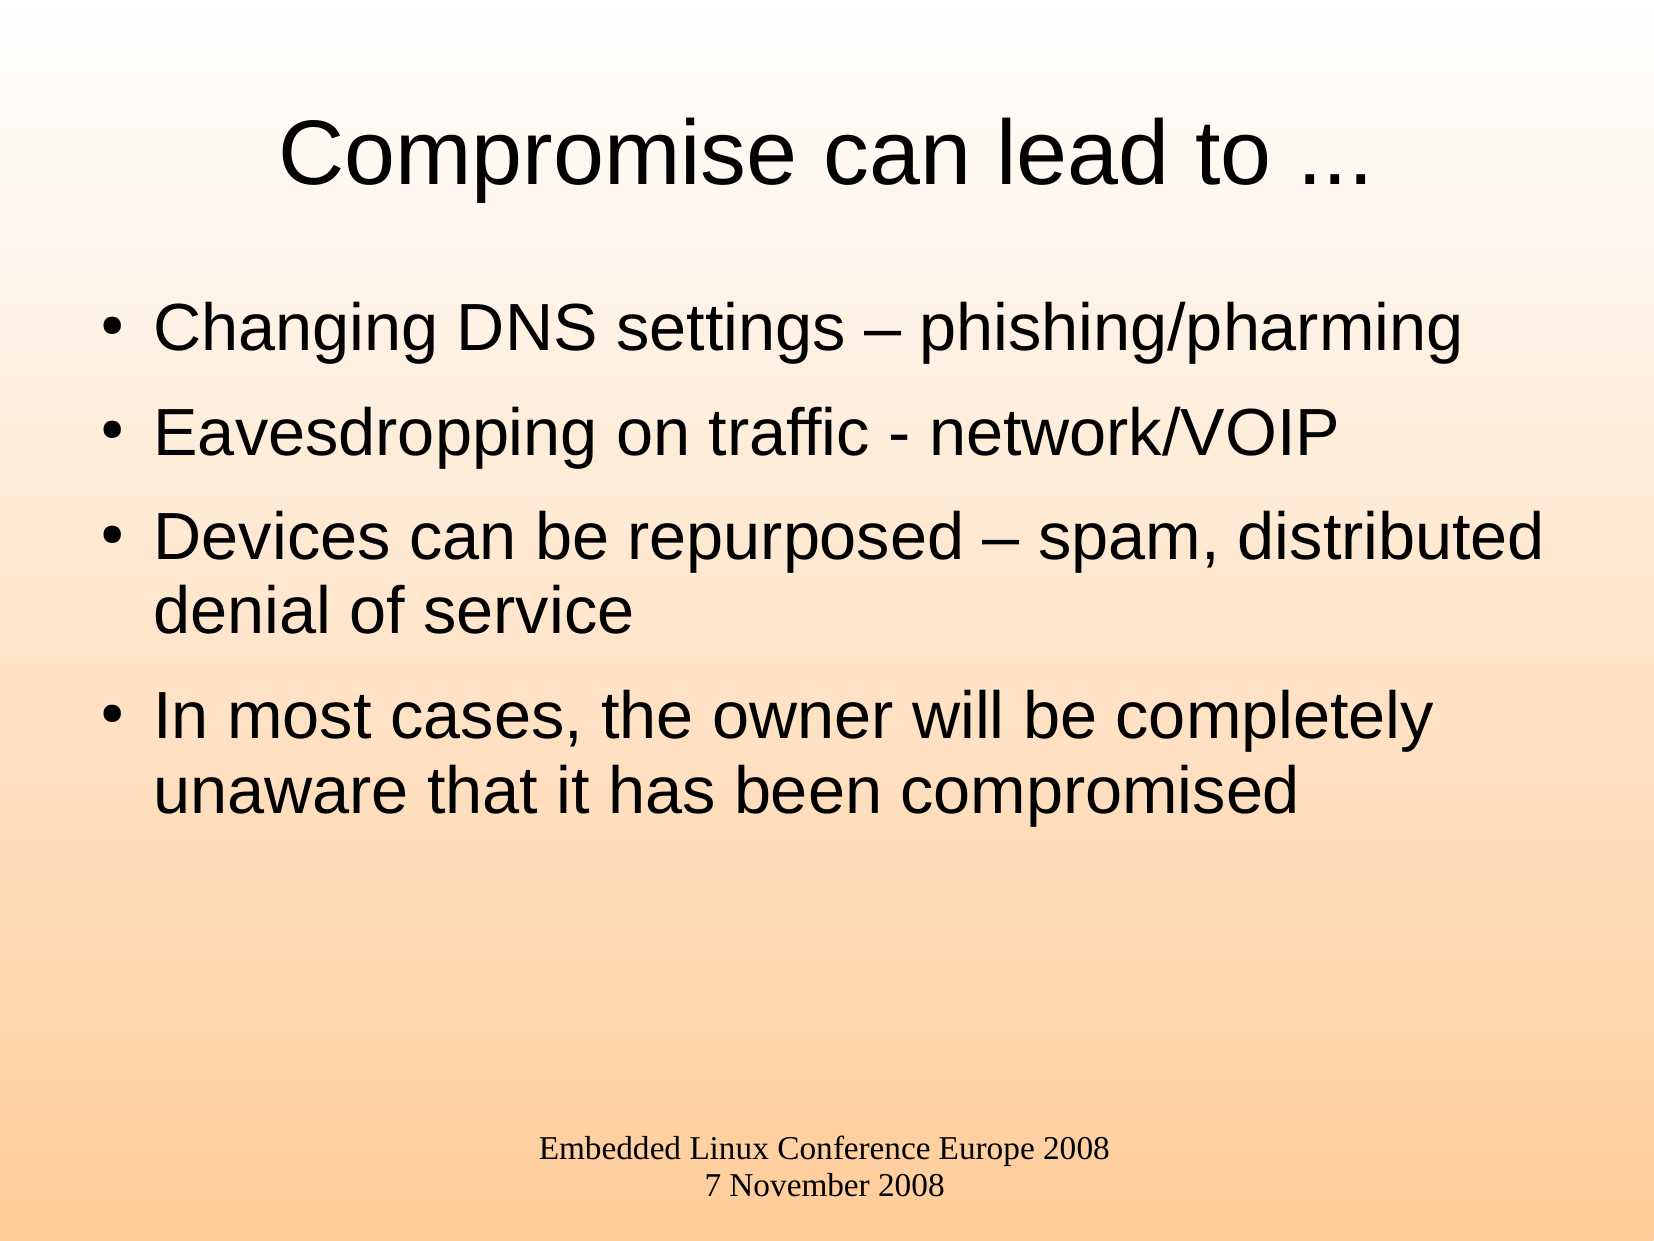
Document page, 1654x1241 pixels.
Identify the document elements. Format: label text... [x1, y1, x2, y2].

title Compromise can lead to ... [82, 49, 1571, 257]
list Changing DNS settings – phishing/pharming Eavesdropping on traffic - network/VOIP Devices can be repurposed – spam, distributed denial of service In most cases, the owner will be completely unaware that it has been compromised [82, 290, 1571, 1109]
